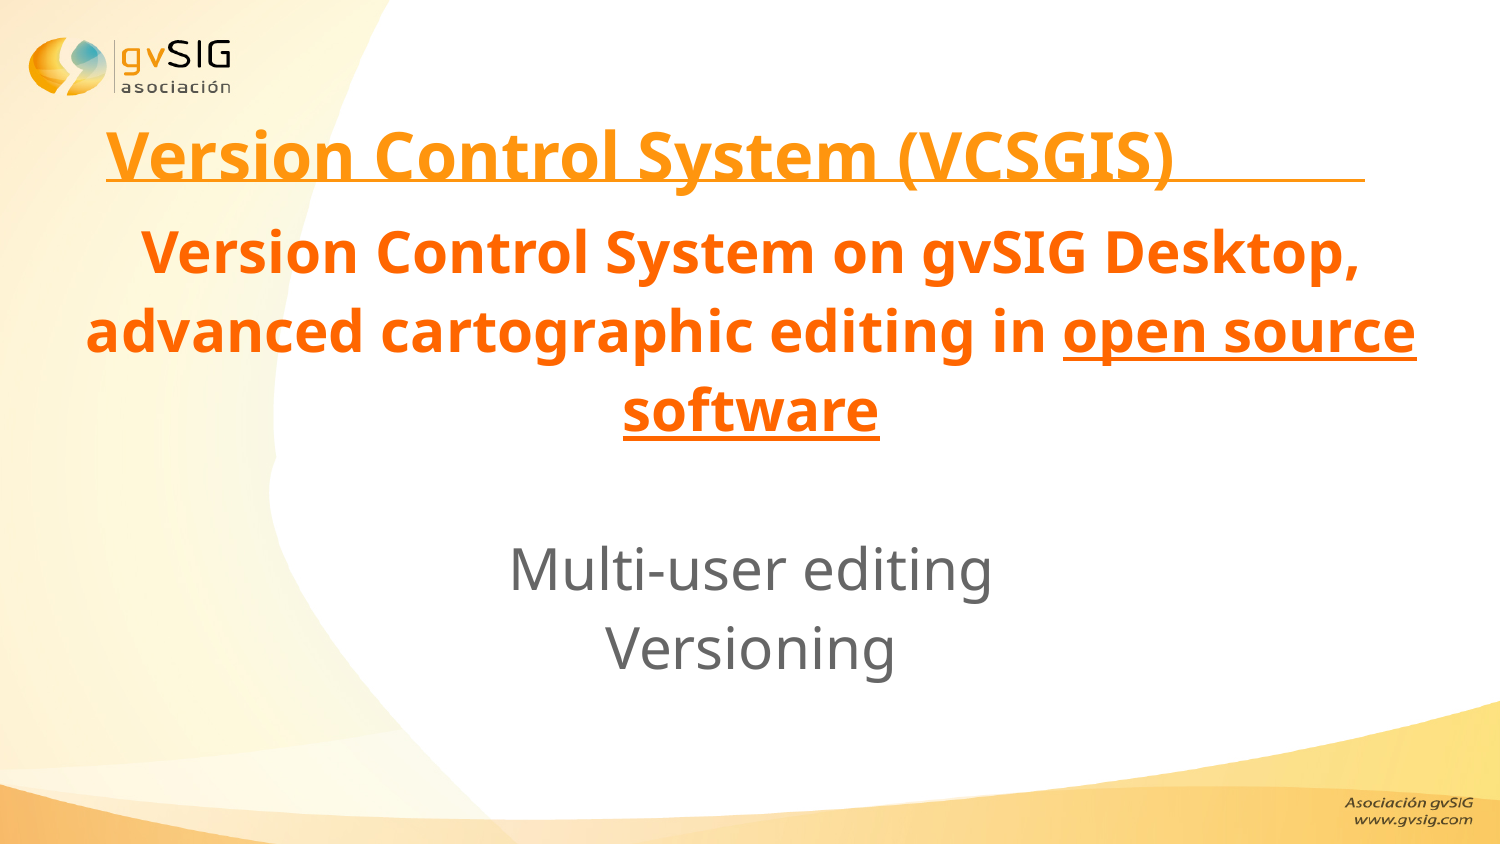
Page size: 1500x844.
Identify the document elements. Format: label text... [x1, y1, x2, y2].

title Version Control System (VCSGIS) [106, 115, 1457, 193]
picture [0, 0, 1500, 844]
title Version Control System on gvSIG Desktop, advanced cartographic editing in open source software Multi-user editing Versioning [82, 244, 1420, 653]
